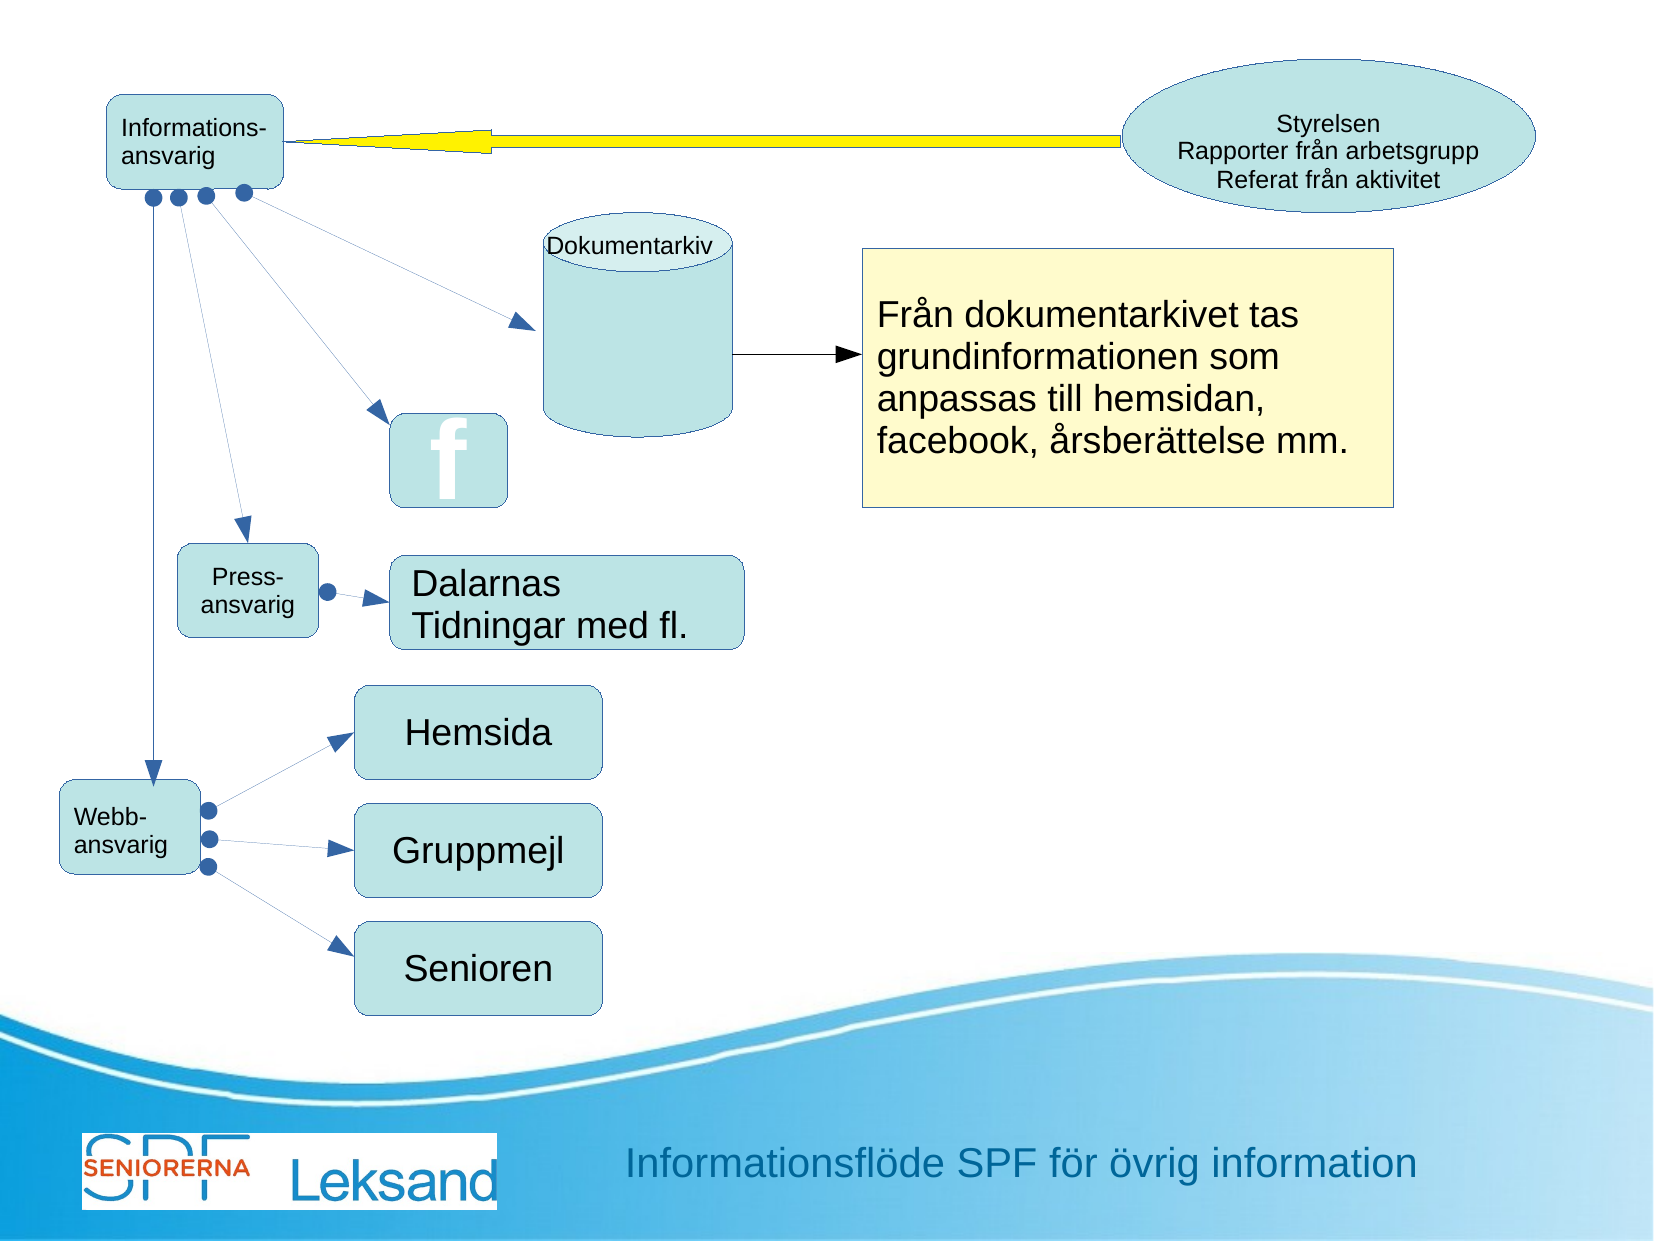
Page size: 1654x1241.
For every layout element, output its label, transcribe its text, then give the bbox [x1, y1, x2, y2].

text_box Dokumentarkiv [531, 224, 733, 461]
text_box Webb- ansvarig [59, 795, 184, 867]
picture [0, 952, 1654, 1241]
text_box [1524, 110, 1536, 162]
text_box [389, 558, 396, 647]
text_box [1122, 111, 1133, 161]
text_box Gruppmejl [354, 803, 603, 898]
text_box f [389, 413, 508, 508]
text_box [106, 94, 1121, 190]
text_box Informations- ansvarig [106, 106, 283, 178]
text_box [1219, 201, 1439, 213]
text_box [59, 779, 201, 875]
text_box Press- ansvarig [177, 543, 319, 638]
text_box Hemsida [354, 685, 603, 780]
text_box Senioren [354, 921, 603, 1016]
text_box [1144, 59, 1513, 101]
text_box Styrelsen Rapporter från arbetsgrupp Referat från aktivitet [1133, 101, 1524, 201]
text_box [728, 555, 745, 650]
text_box Dalarnas Tidningar med fl. [396, 555, 728, 654]
title Informationsflöde SPF för övrig information [425, 1122, 1619, 1205]
text_box Från dokumentarkivet tas grundinformationen som anpassas till hemsidan, facebook, årsberättelse mm. [862, 248, 1394, 508]
